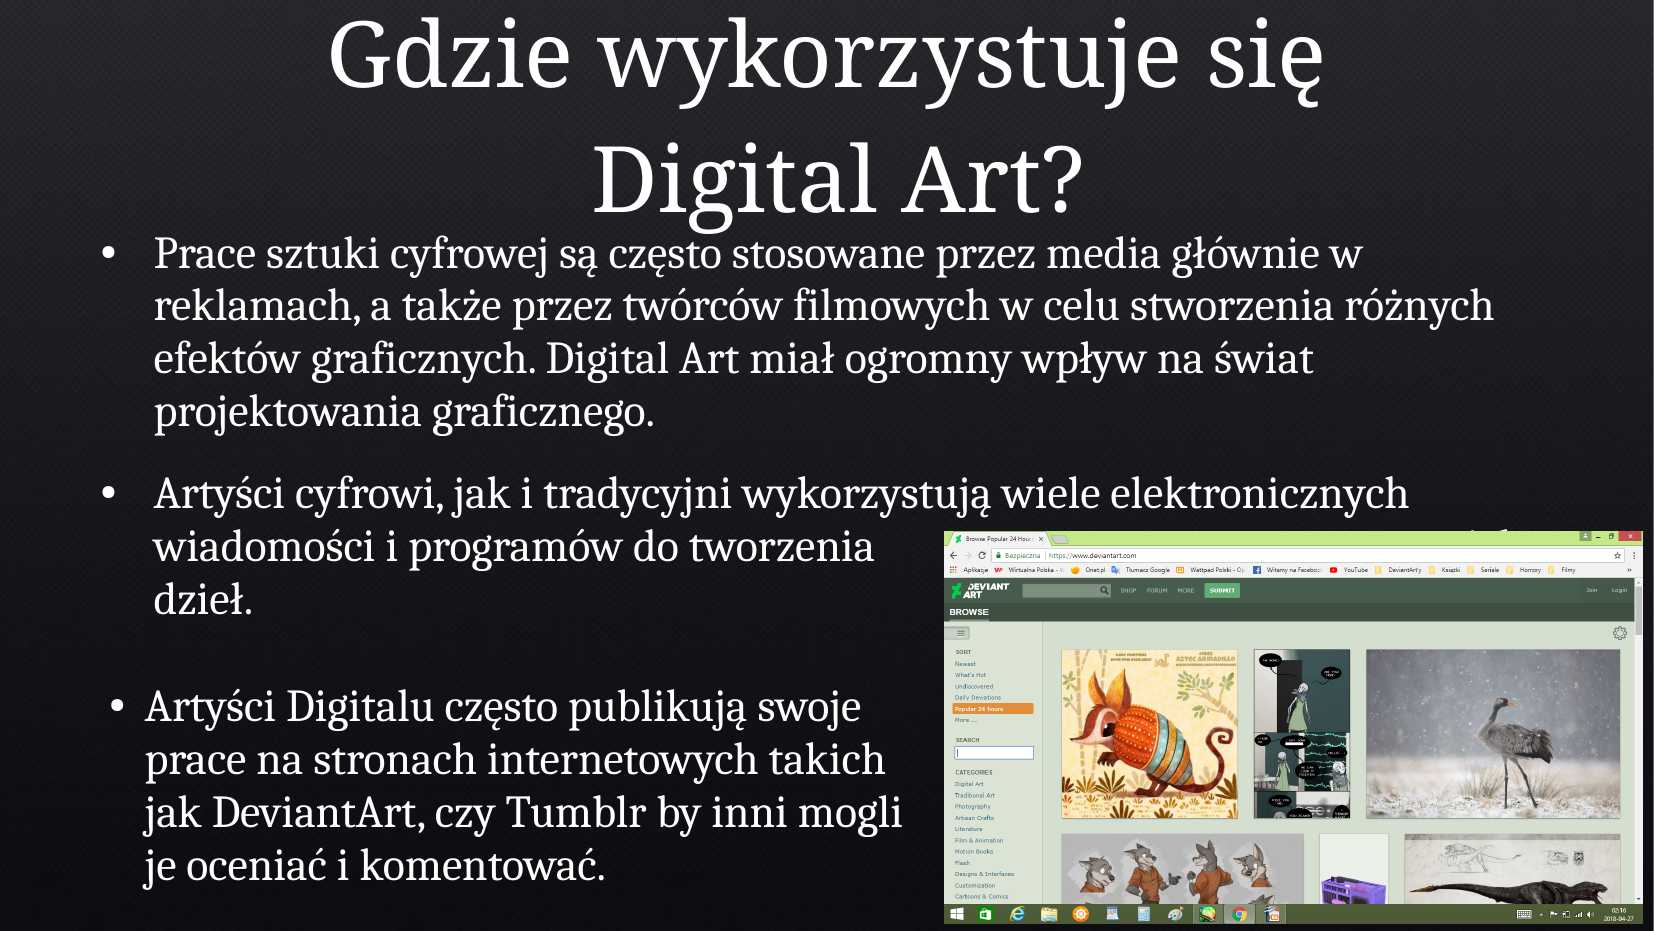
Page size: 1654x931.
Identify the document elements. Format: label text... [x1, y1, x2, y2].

picture [0, 0, 1654, 931]
text_box Artyści Digitalu często publikują swoje prace na stronach internetowych takich jak DeviantArt, czy Tumblr by inni mogli je oceniać i komentować. [94, 673, 934, 931]
title Gdzie wykorzystuje się Digital Art? [82, 2, 1571, 226]
list Prace sztuki cyfrowej są często stosowane przez media głównie w reklamach, a także przez twórców filmowych w celu stworzenia różnych efektów graficznych. Digital Art miał ogromny wpływ na świat projektowania graficznego. Artyści cyfrowi, jak i tradycyjni wykorzystują wiele elektronicznych wiadomości i programów do tworzenia swoich dzieł. [82, 226, 1571, 767]
